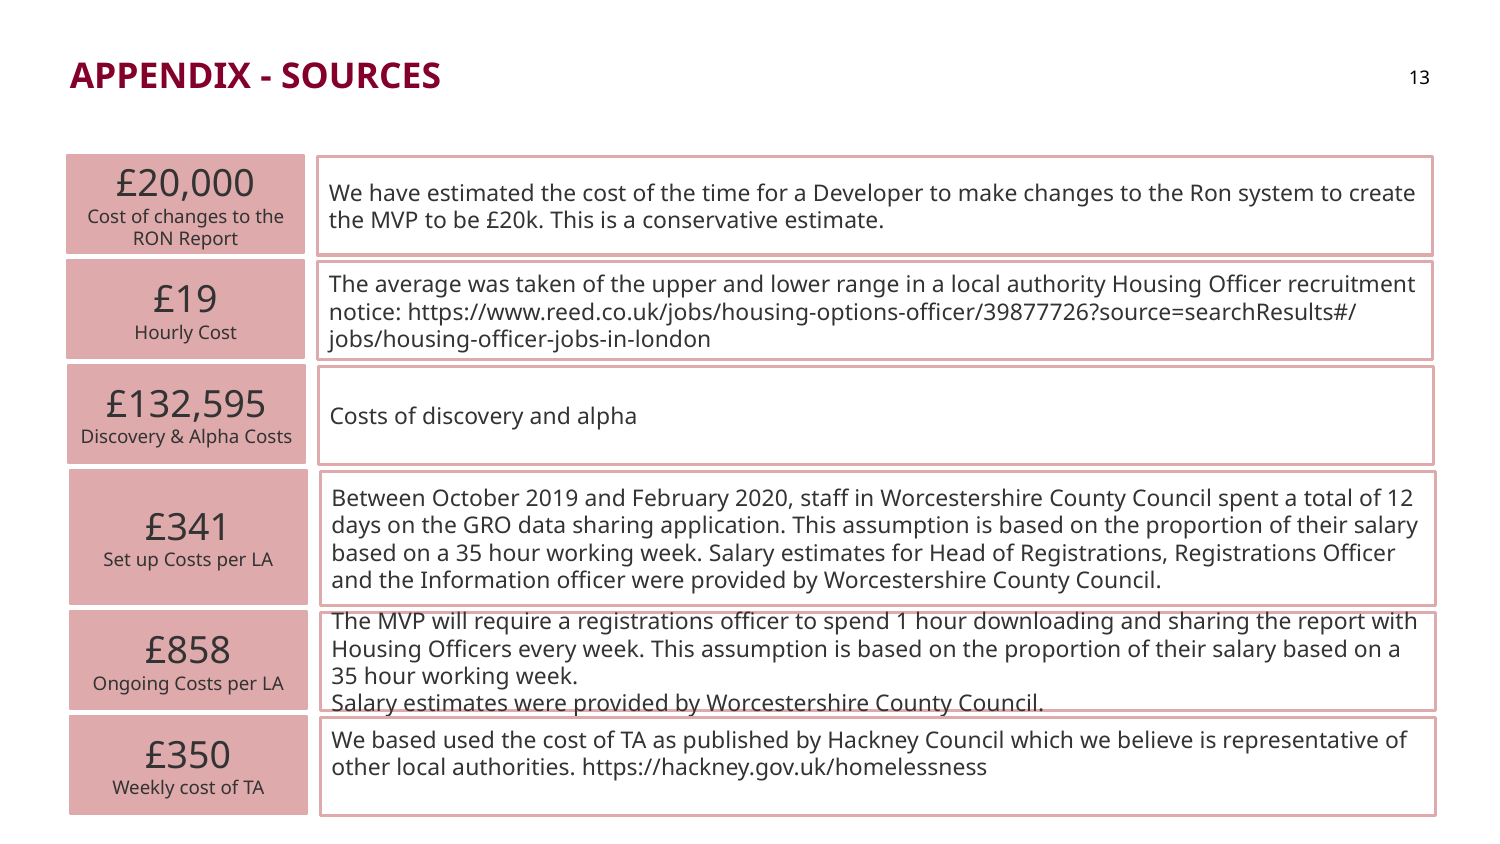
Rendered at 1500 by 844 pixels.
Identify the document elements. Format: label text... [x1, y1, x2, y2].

text_box £20,000 Cost of changes to the RON Report [67, 155, 304, 254]
text_box We based used the cost of TA as published by Hackney Council which we believe is representative of other local authorities. https://hackney.gov.uk/homelessness [320, 717, 1436, 816]
text_box £350 Weekly cost of TA [69, 715, 307, 814]
text_box We have estimated the cost of the time for a Developer to make changes to the Ron system to create the MVP to be £20k. This is a conservative estimate. [317, 156, 1433, 256]
text_box Costs of discovery and alpha [318, 366, 1434, 465]
text_box £858 Ongoing Costs per LA [69, 610, 307, 710]
text_box £19 Hourly Cost [67, 260, 304, 359]
text_box £132,595 Discovery & Alpha Costs [67, 364, 305, 464]
text_box The average was taken of the upper and lower range in a local authority Housing Officer recruitment notice: https://www.reed.co.uk/jobs/housing-options-officer/39877726?source=searchResults#/jobs/housing-officer-jobs-in-london [317, 261, 1433, 360]
text_box The MVP will require a registrations officer to spend 1 hour downloading and sharing the report with Housing Officers every week. This assumption is based on the proportion of their salary based on a 35 hour working week. Salary estimates were provided by Worcestershire County Council. [320, 612, 1436, 711]
slide_number <number> [1388, 65, 1431, 111]
title APPENDIX - SOURCES [69, 53, 1357, 161]
text_box £341 Set up Costs per LA [69, 469, 307, 605]
text_box Between October 2019 and February 2020, staff in Worcestershire County Council spent a total of 12 days on the GRO data sharing application. This assumption is based on the proportion of their salary based on a 35 hour working week. Salary estimates for Head of Registrations, Registrations Officer and the Information officer were provided by Worcestershire County Council. [320, 471, 1436, 606]
